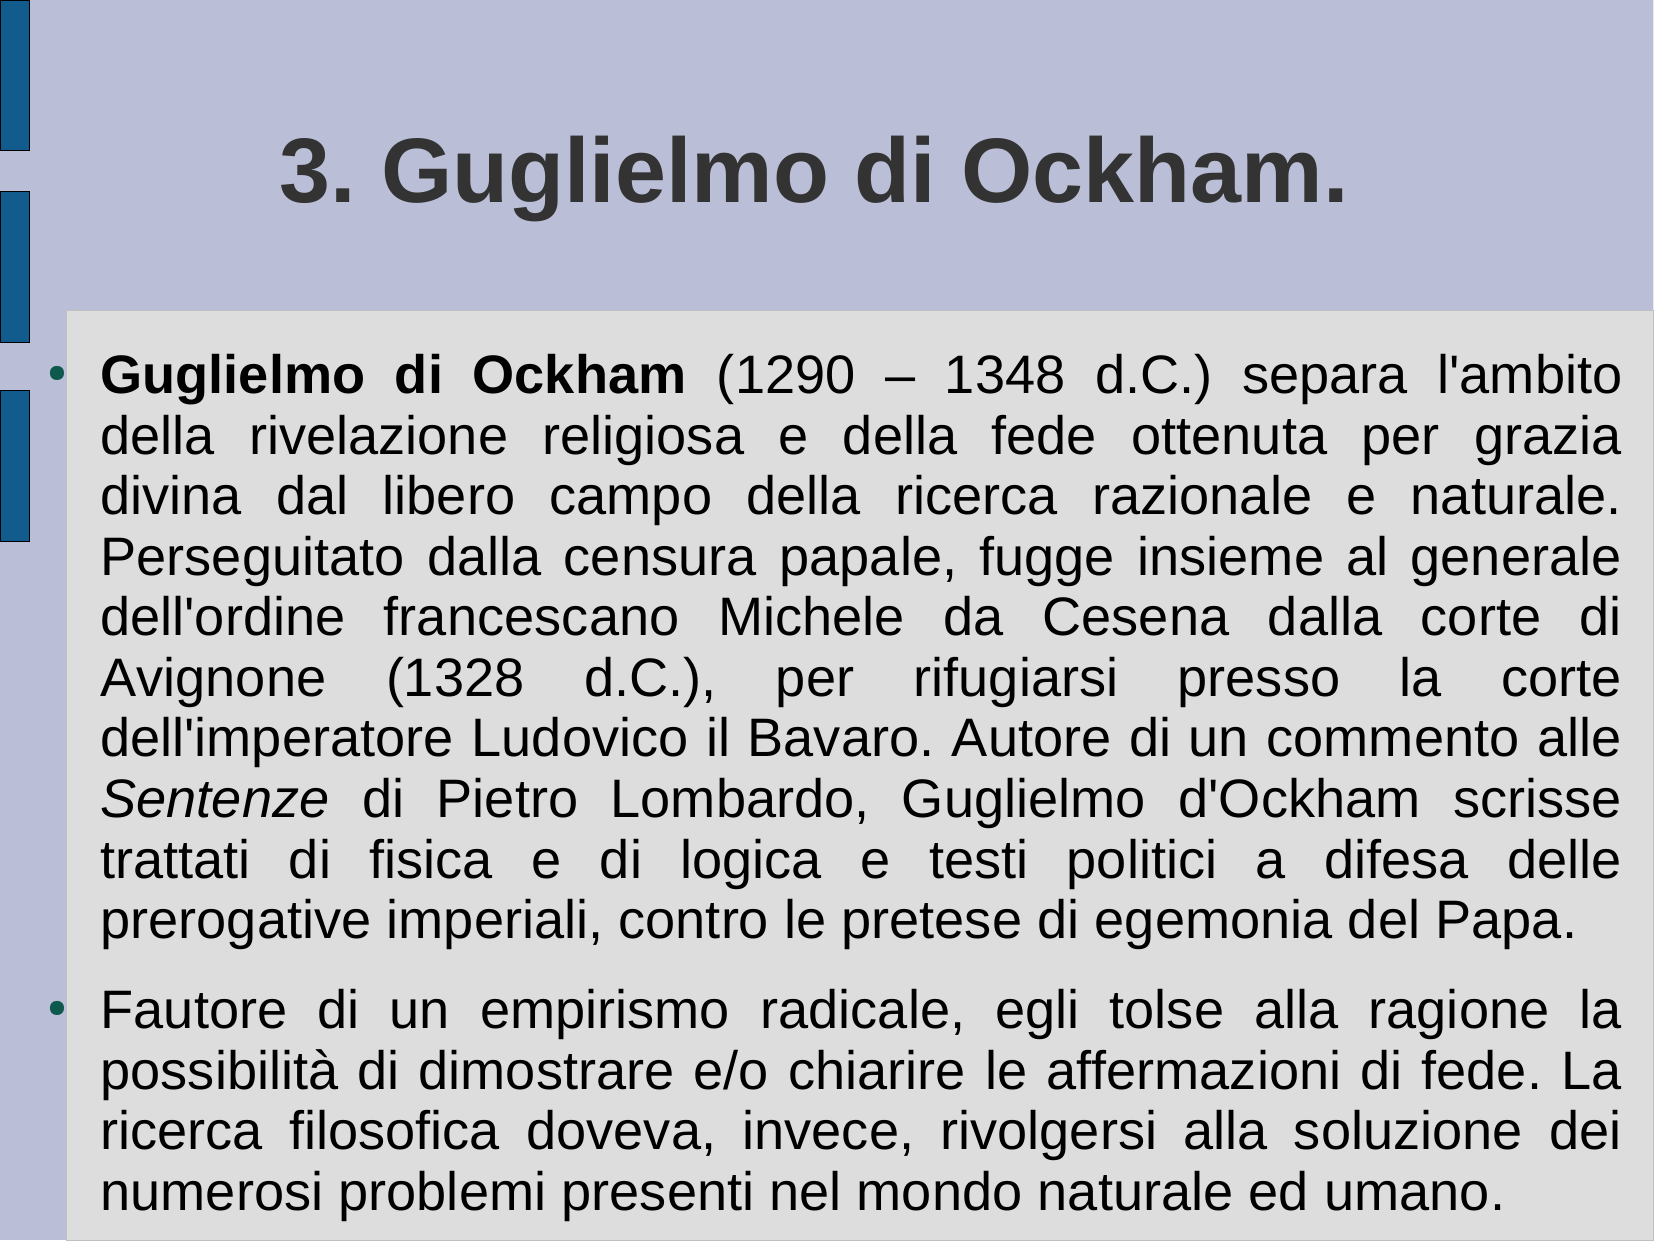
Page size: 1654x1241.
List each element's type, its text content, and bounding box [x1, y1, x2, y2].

title 3. Guglielmo di Ockham. [121, 67, 1534, 275]
list Guglielmo di Ockham (1290 – 1348 d.C.) separa l'ambito della rivelazione religiosa e della fede ottenuta per grazia divina dal libero campo della ricerca razionale e naturale. Perseguitato dalla censura papale, fugge insieme al generale dell'ordine francescano Michele da Cesena dalla corte di Avignone (1328 d.C.), per rifugiarsi presso la corte dell'imperatore Ludovico il Bavaro. Autore di un commento alle Sentenze di Pietro Lombardo, Guglielmo d'Ockham scrisse trattati di fisica e di logica e testi politici a difesa delle prerogative imperiali, contro le pretese di egemonia del Papa. Fautore di un empirismo radicale, egli tolse alla ragione la possibilità di dimostrare e/o chiarire le affermazioni di fede. La ricerca filosofica doveva, invece, rivolgersi alla soluzione dei numerosi problemi presenti nel mondo naturale ed umano. [29, 344, 1625, 1224]
